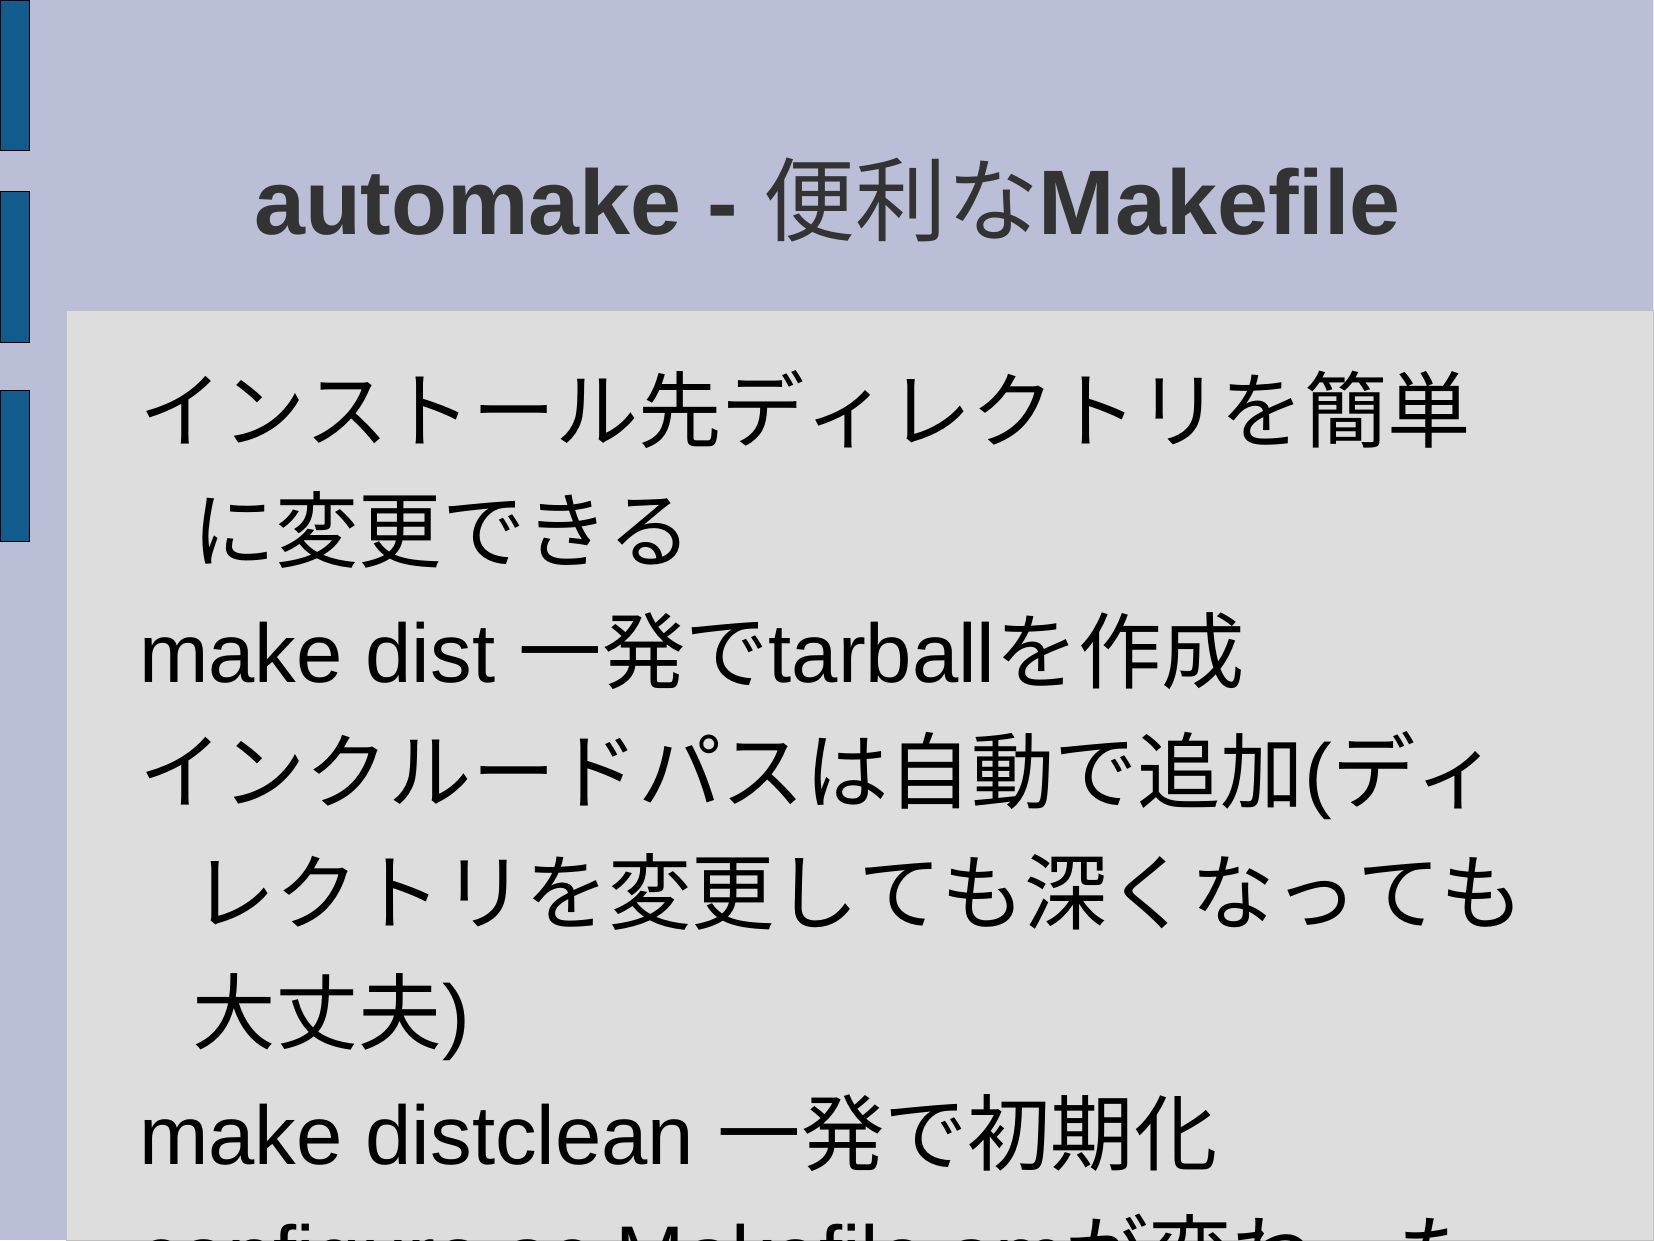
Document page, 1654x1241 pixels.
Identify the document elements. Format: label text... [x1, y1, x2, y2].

title automake - 便利なMakefile [121, 91, 1534, 299]
list インストール先ディレクトリを簡単に変更できる make dist 一発でtarballを作成 インクルードパスは自動で追加(ディレクトリを変更しても深くなっても大丈夫) make distclean 一発で初期化 configure.ac,Makefile.amが変わった場合は自動で更新してくれる [121, 344, 1534, 1148]
